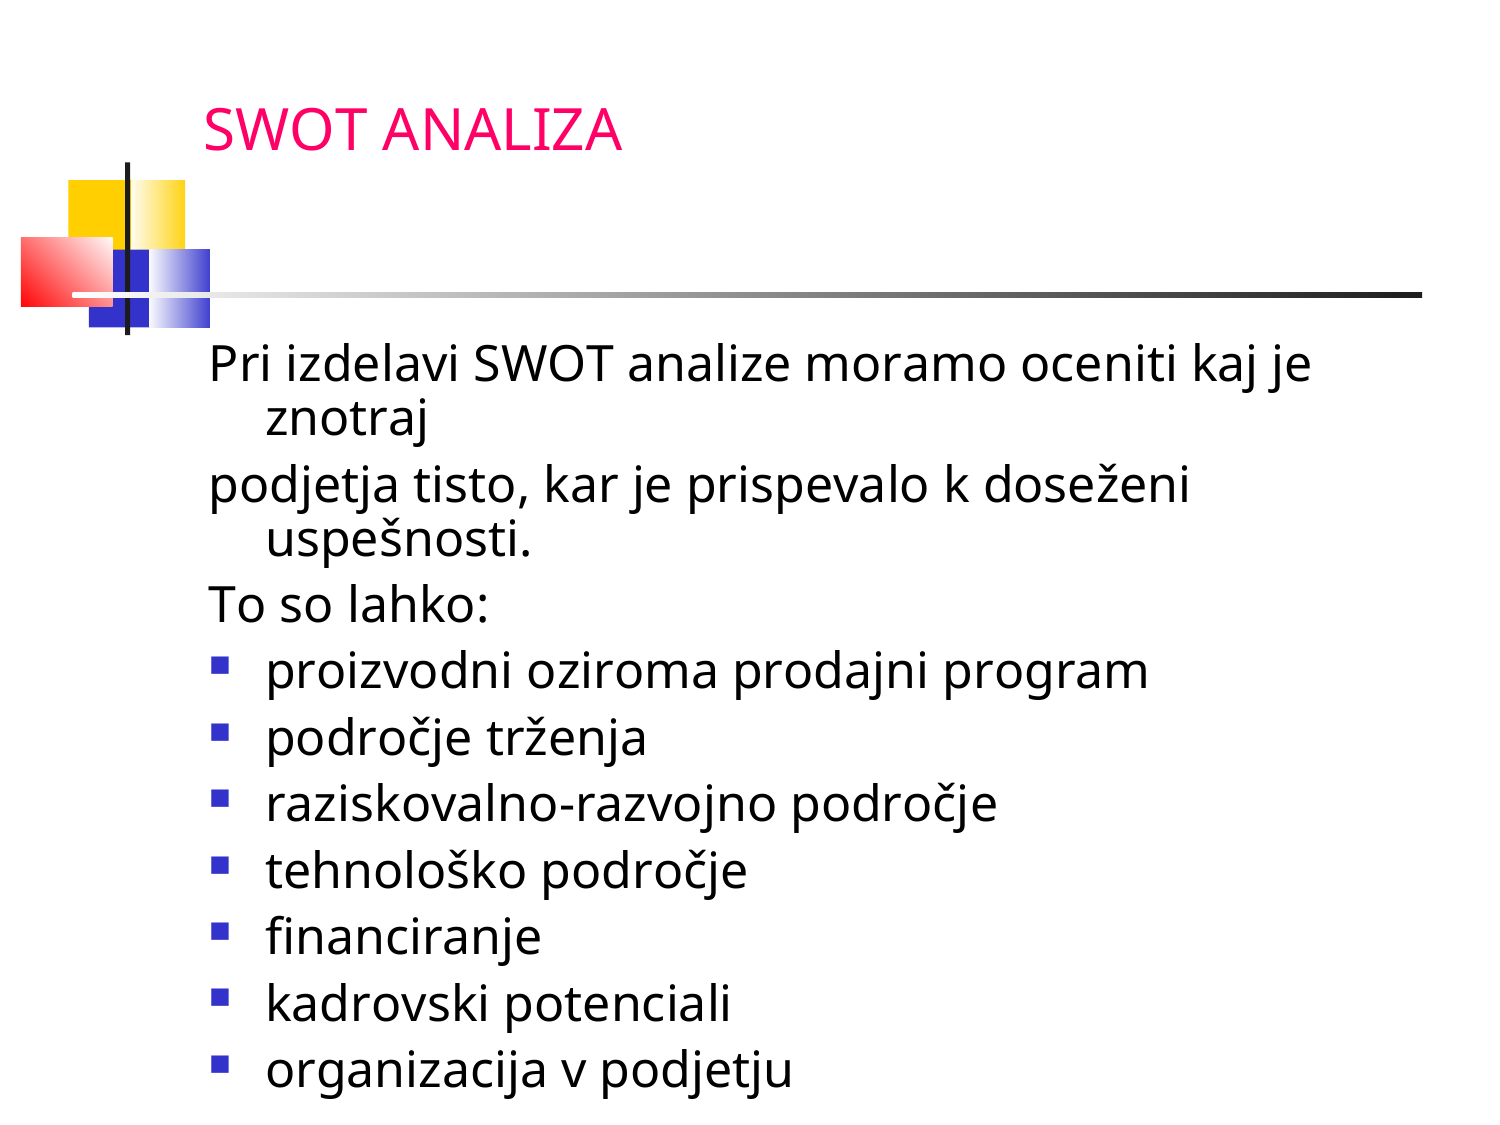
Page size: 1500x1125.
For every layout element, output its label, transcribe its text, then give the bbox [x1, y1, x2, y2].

list Pri izdelavi SWOT analize moramo oceniti kaj je znotraj podjetja tisto, kar je prispevalo k doseženi uspešnosti. To so lahko: proizvodni oziroma prodajni program področje trženja raziskovalno-razvojno področje tehnološko področje financiranje kadrovski potenciali organizacija v podjetju [193, 331, 1469, 1007]
title SWOT ANALIZA [188, 35, 1468, 170]
